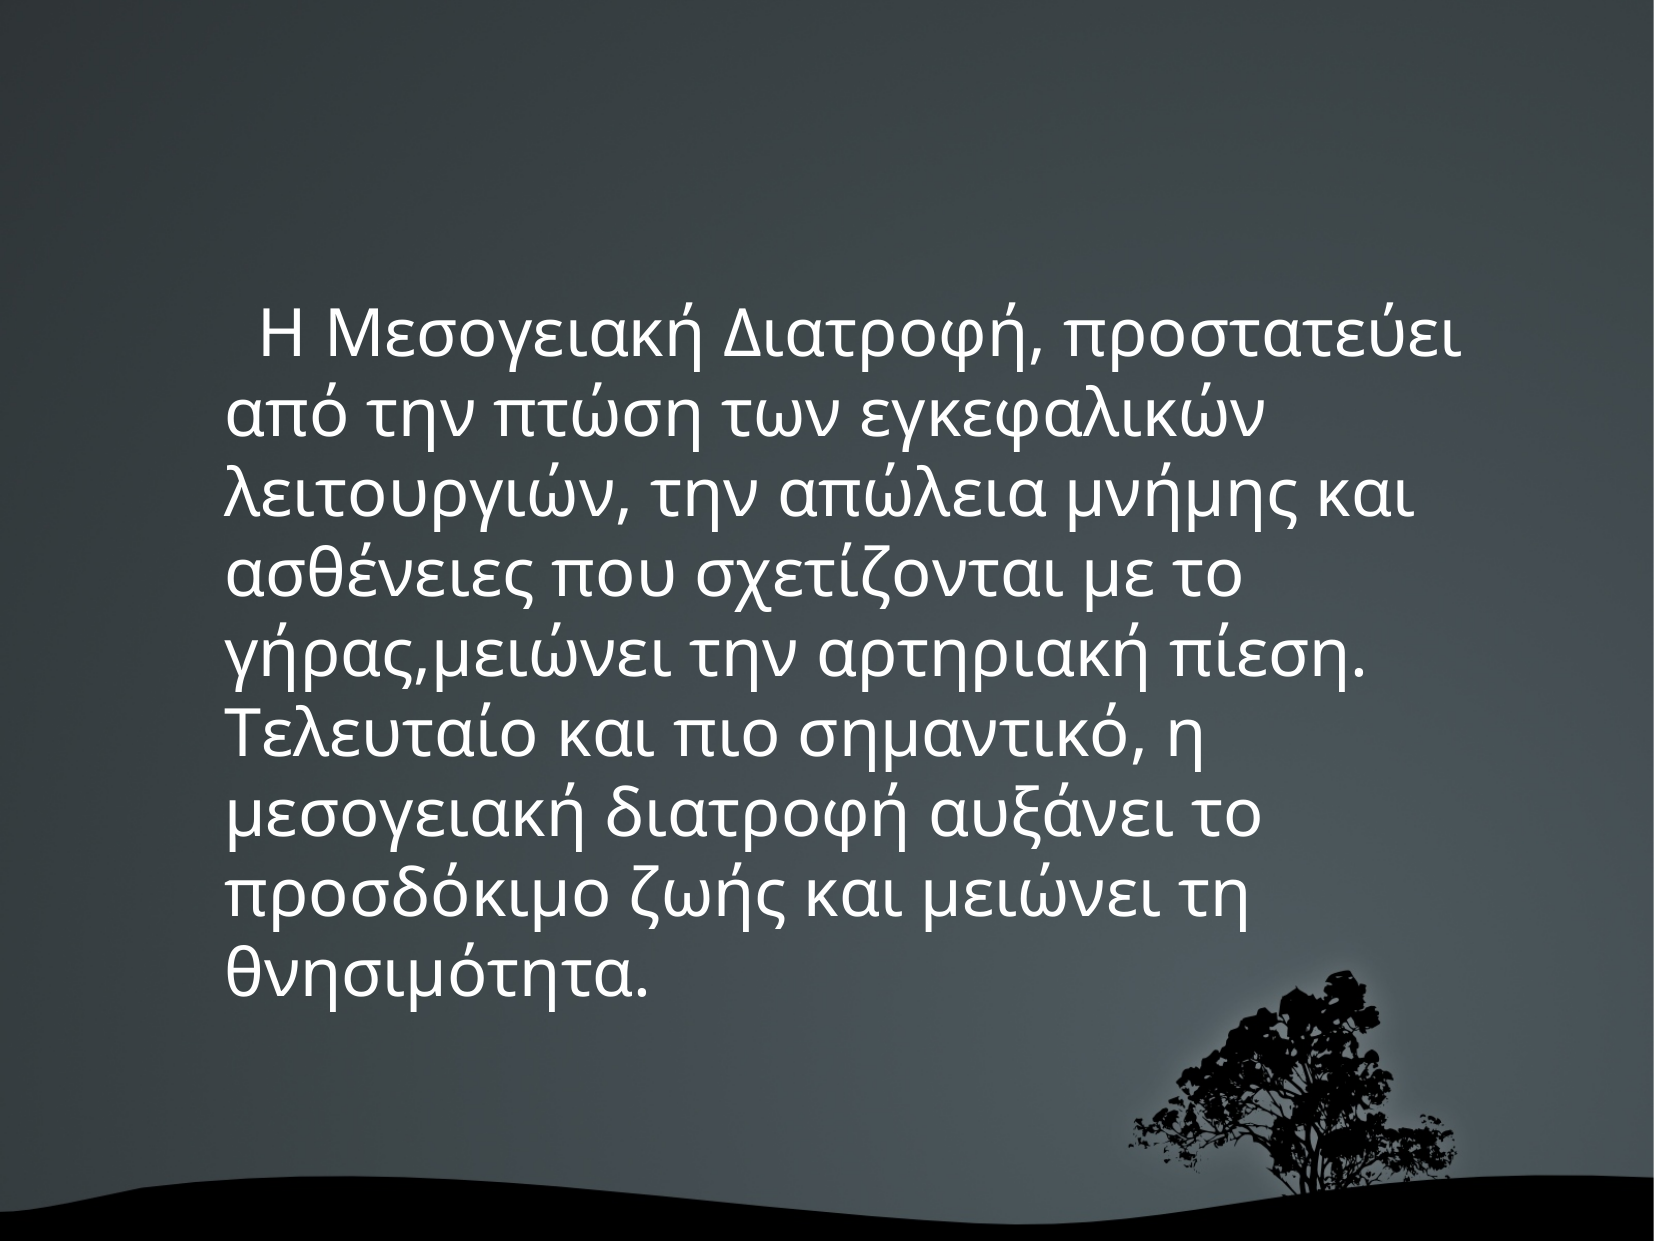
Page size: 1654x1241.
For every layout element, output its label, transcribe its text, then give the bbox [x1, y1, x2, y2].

list Η Μεσογειακή Διατροφή, προστατεύει από την πτώση των εγκεφαλικών λειτουργιών, την απώλεια μνήμης και ασθένειες που σχετίζονται με το γήρας,μειώνει την αρτηριακή πίεση. Τελευταίο και πιο σημαντικό, η μεσογειακή διατροφή αυξάνει το προσδόκιμο ζωής και μειώνει τη θνησιμότητα. [82, 290, 1571, 1094]
picture [0, 0, 1654, 1241]
